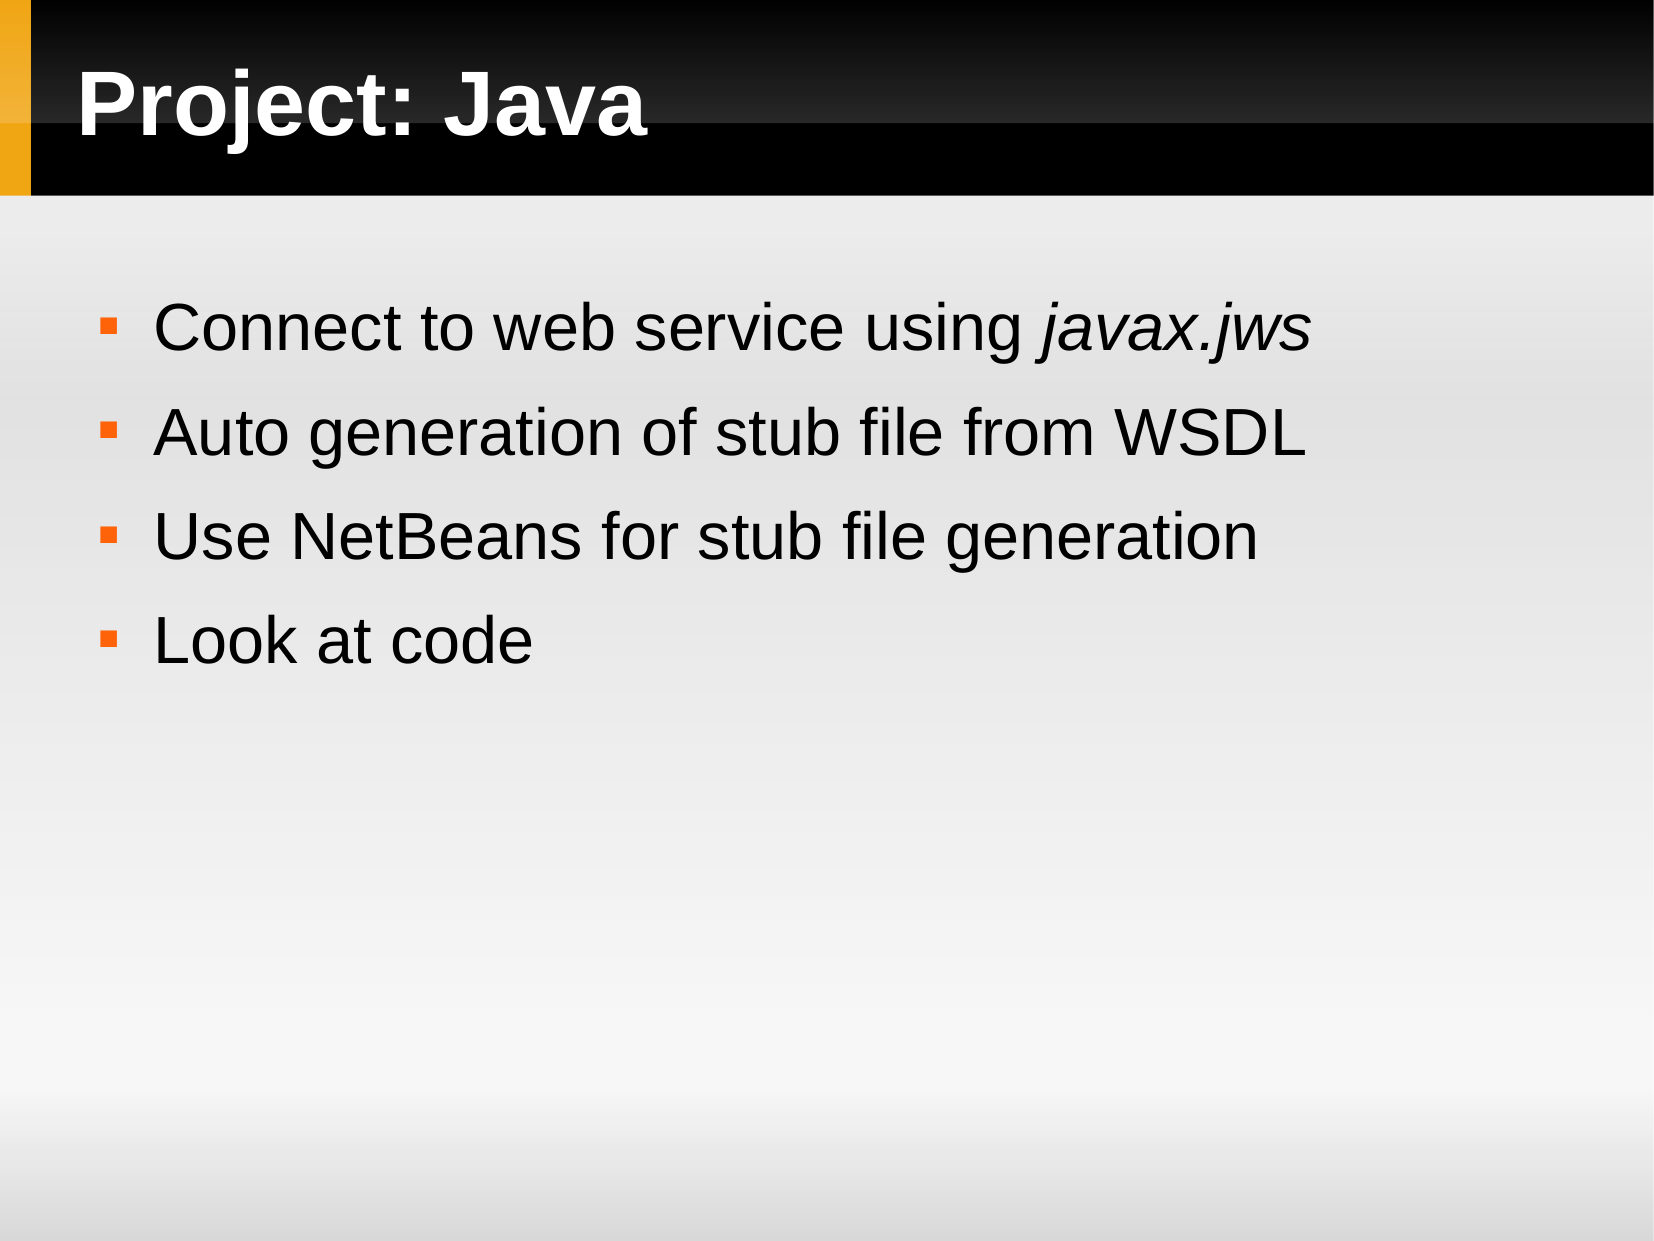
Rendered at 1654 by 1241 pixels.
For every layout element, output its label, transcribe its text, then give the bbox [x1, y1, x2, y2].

list Connect to web service using javax.jws Auto generation of stub file from WSDL Use NetBeans for stub file generation Look at code [82, 290, 1571, 1094]
title Project: Java [76, 7, 1565, 200]
picture [0, 0, 1654, 1241]
